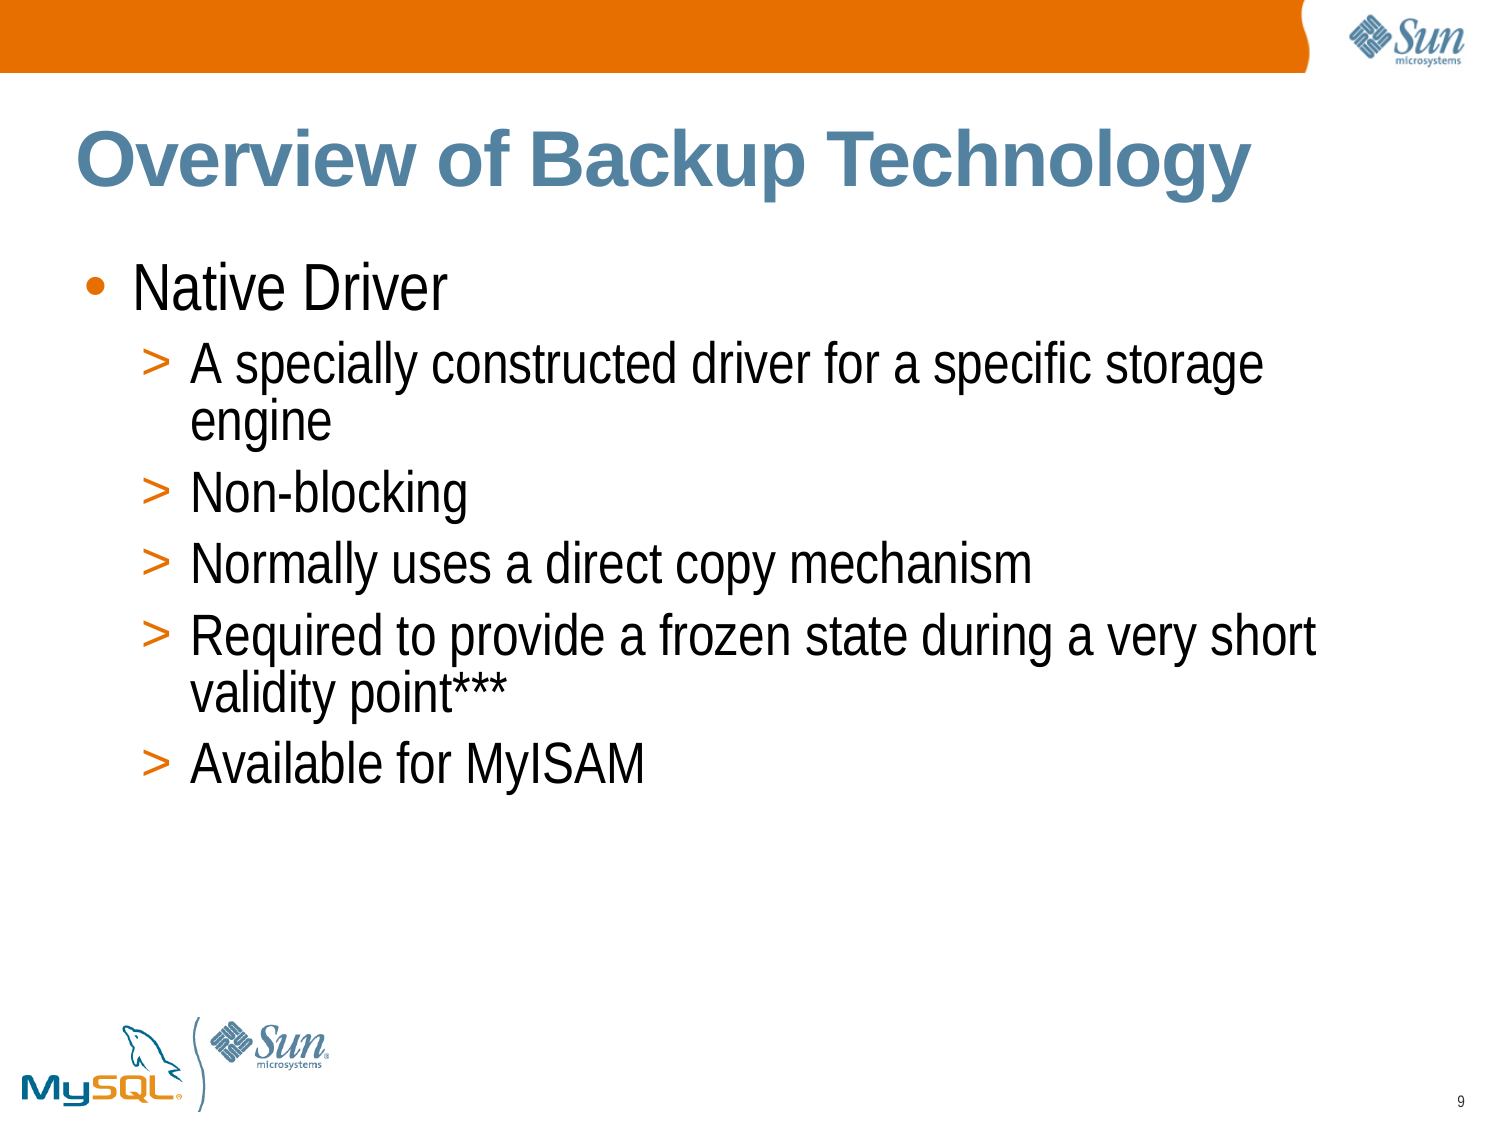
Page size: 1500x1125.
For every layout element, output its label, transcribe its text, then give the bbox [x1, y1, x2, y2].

title Overview of Backup Technology [75, 123, 1437, 227]
picture [22, 1017, 329, 1112]
list Native Driver A specially constructed driver for a specific storage engine Non-blocking Normally uses a direct copy mechanism Required to provide a frozen state during a very short validity point*** Available for MyISAM [64, 258, 1401, 1062]
picture [0, 0, 1500, 73]
